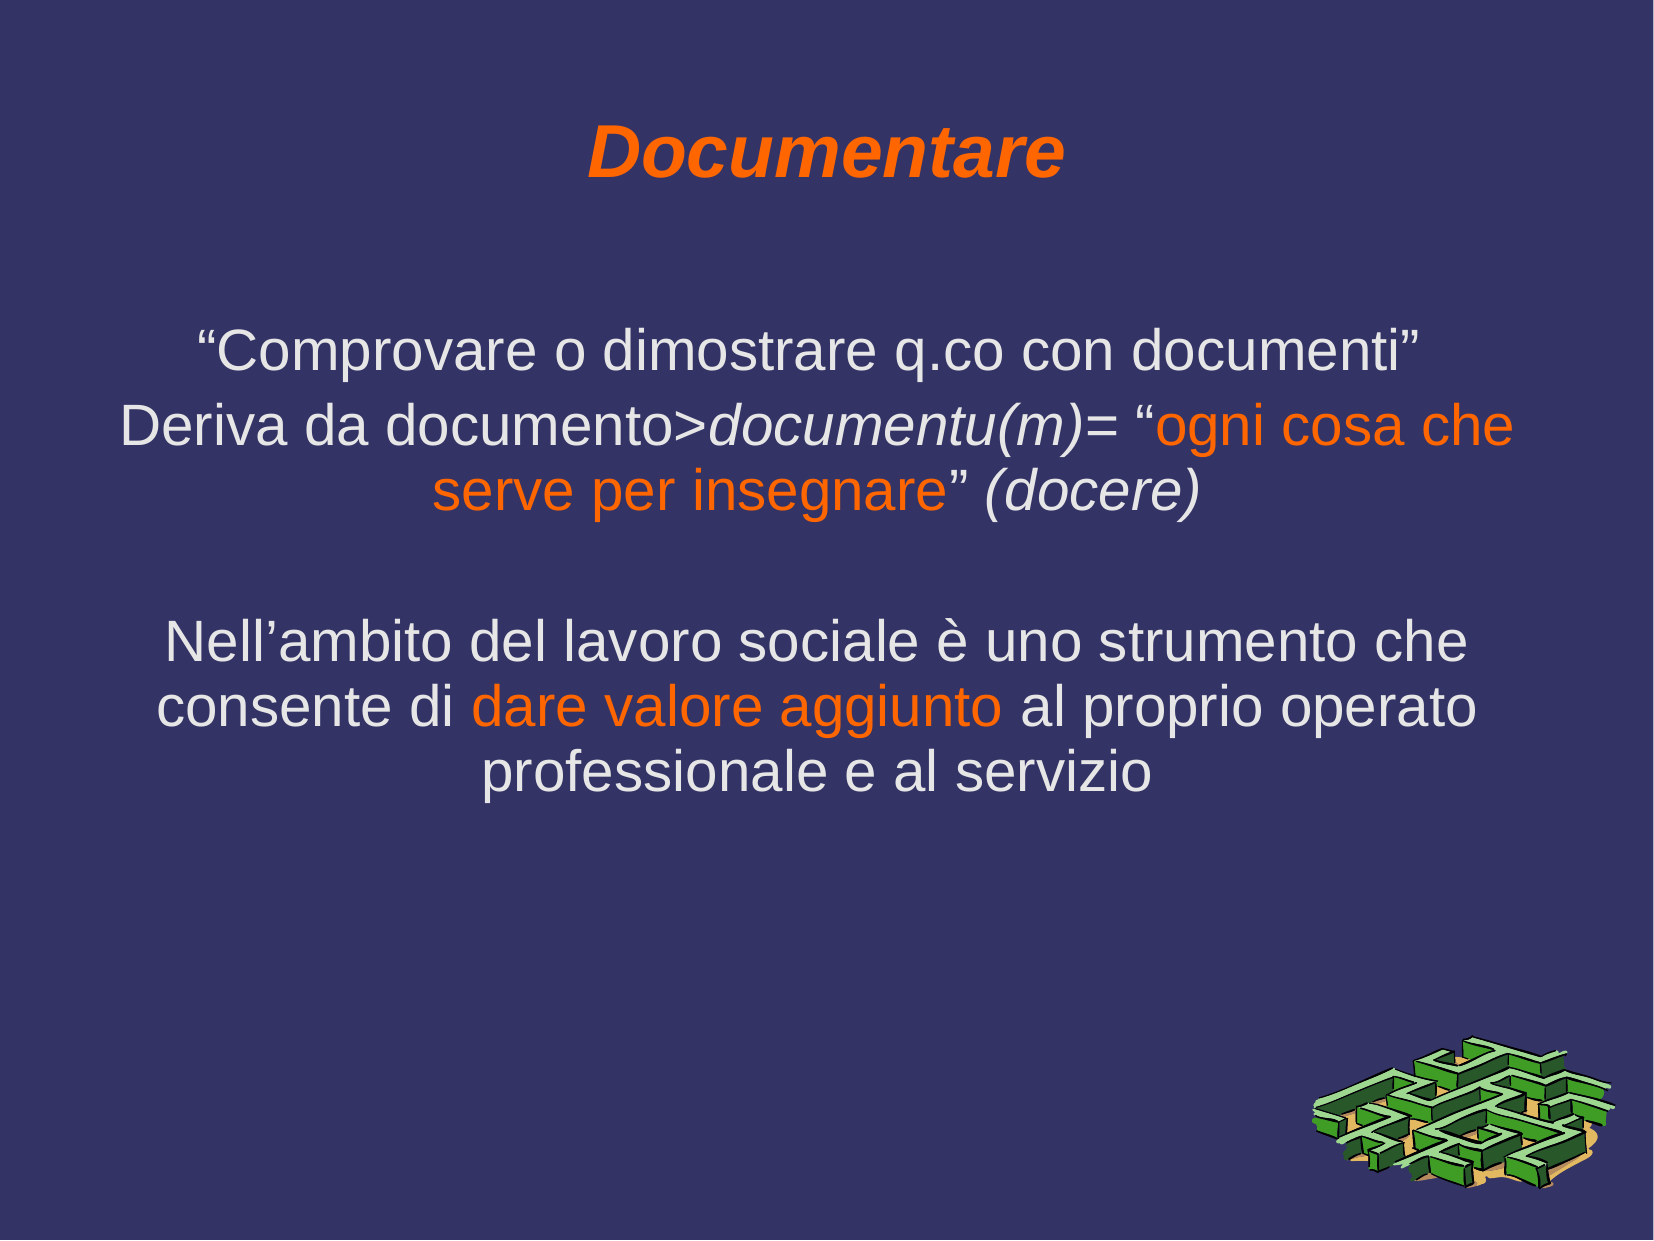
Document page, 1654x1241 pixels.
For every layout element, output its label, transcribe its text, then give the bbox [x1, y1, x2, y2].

text_box “Comprovare o dimostrare q.co con documenti” Deriva da documento>documentu(m)= “ogni cosa che serve per insegnare” (docere) Nell’ambito del lavoro sociale è uno strumento che consente di dare valore aggiunto al proprio operato professionale e al servizio [45, 229, 1534, 964]
text_box Documentare [82, 49, 1572, 257]
